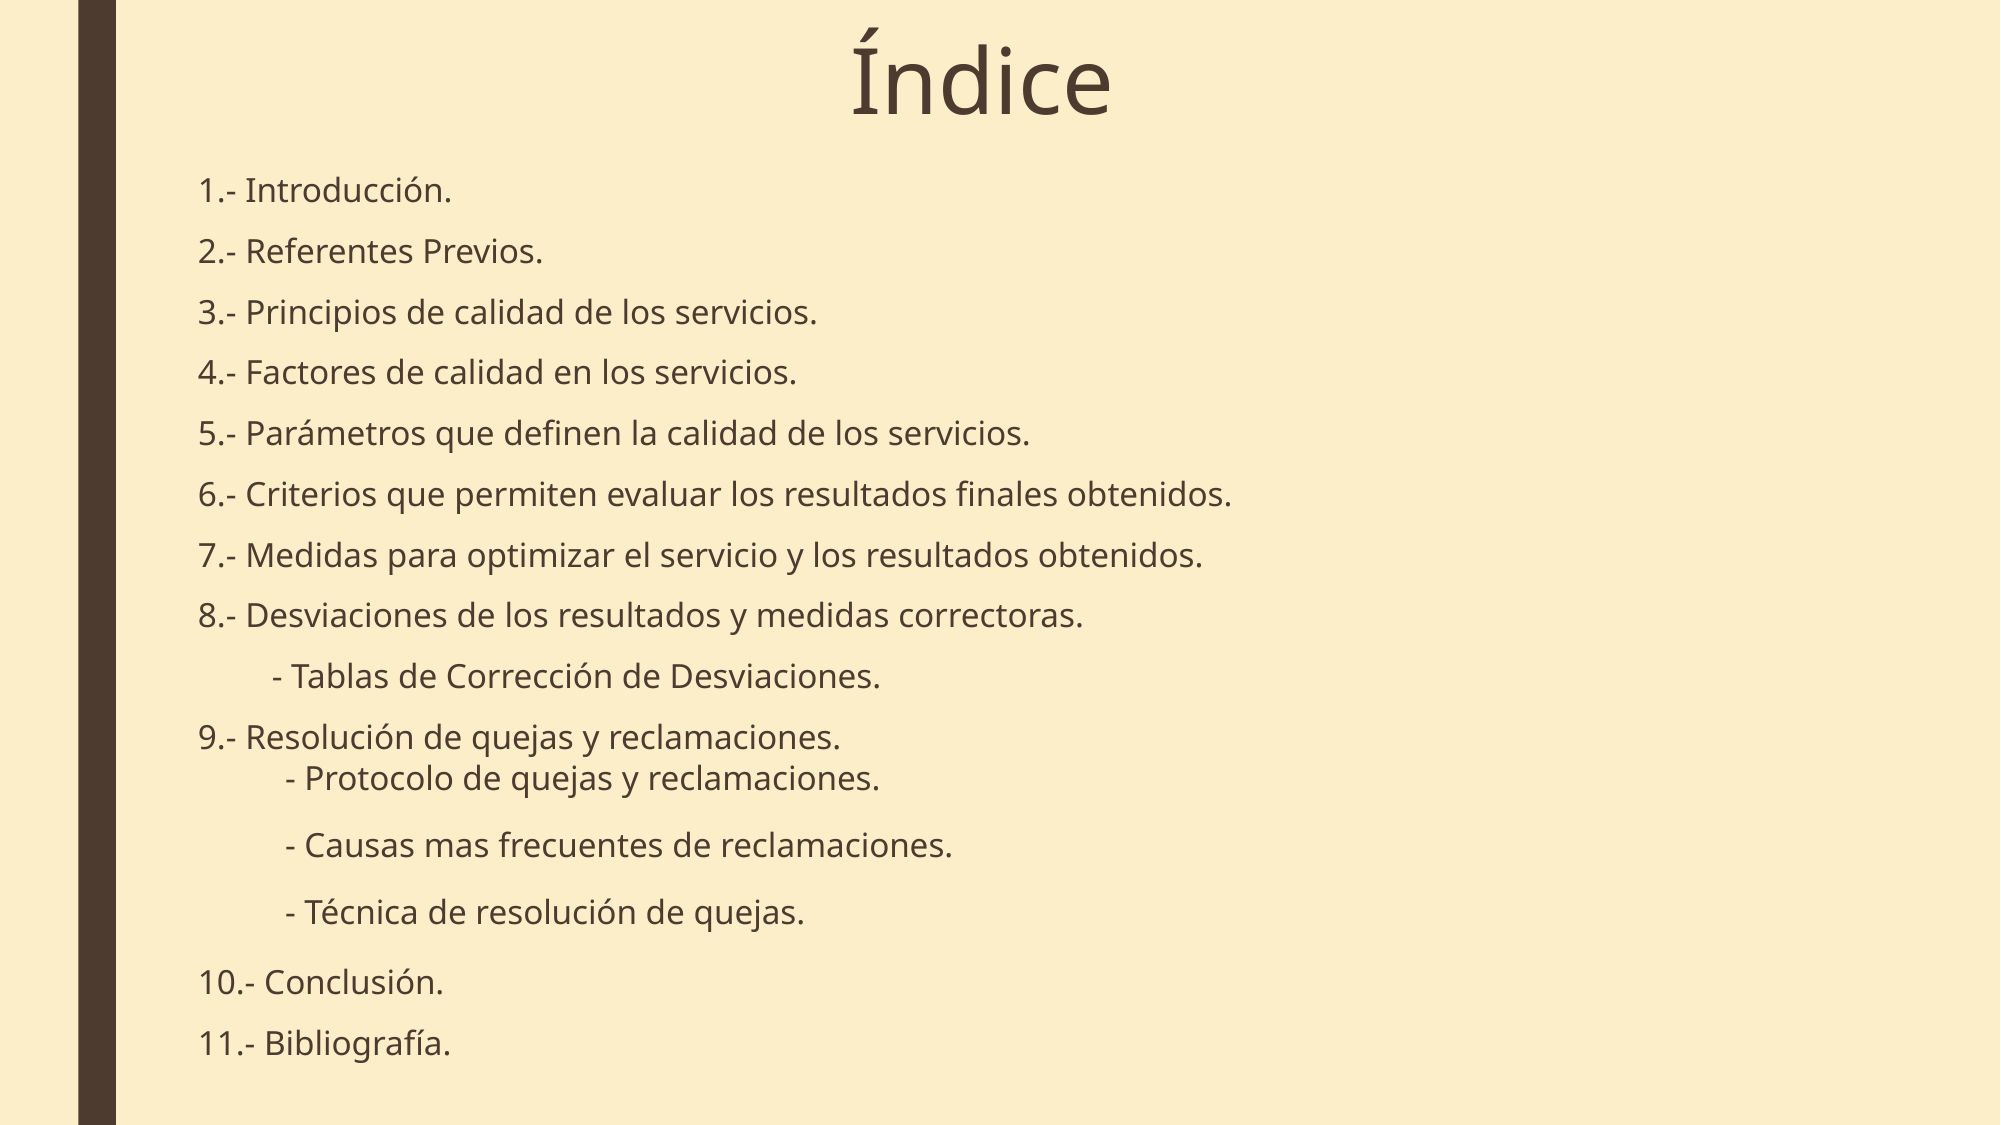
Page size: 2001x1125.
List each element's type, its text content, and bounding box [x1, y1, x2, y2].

title Índice [835, 29, 1416, 86]
list 1.- Introducción. 2.- Referentes Previos. 3.- Principios de calidad de los servicios. 4.- Factores de calidad en los servicios. 5.- Parámetros que definen la calidad de los servicios. 6.- Criterios que permiten evaluar los resultados finales obtenidos. 7.- Medidas para optimizar el servicio y los resultados obtenidos. 8.- Desviaciones de los resultados y medidas correctoras. - Tablas de Corrección de Desviaciones. 9.- Resolución de quejas y reclamaciones. - Protocolo de quejas y reclamaciones. - Causas mas frecuentes de reclamaciones. - Técnica de resolución de quejas. 10.- Conclusión. 11.- Bibliografía. [183, 161, 1759, 1125]
